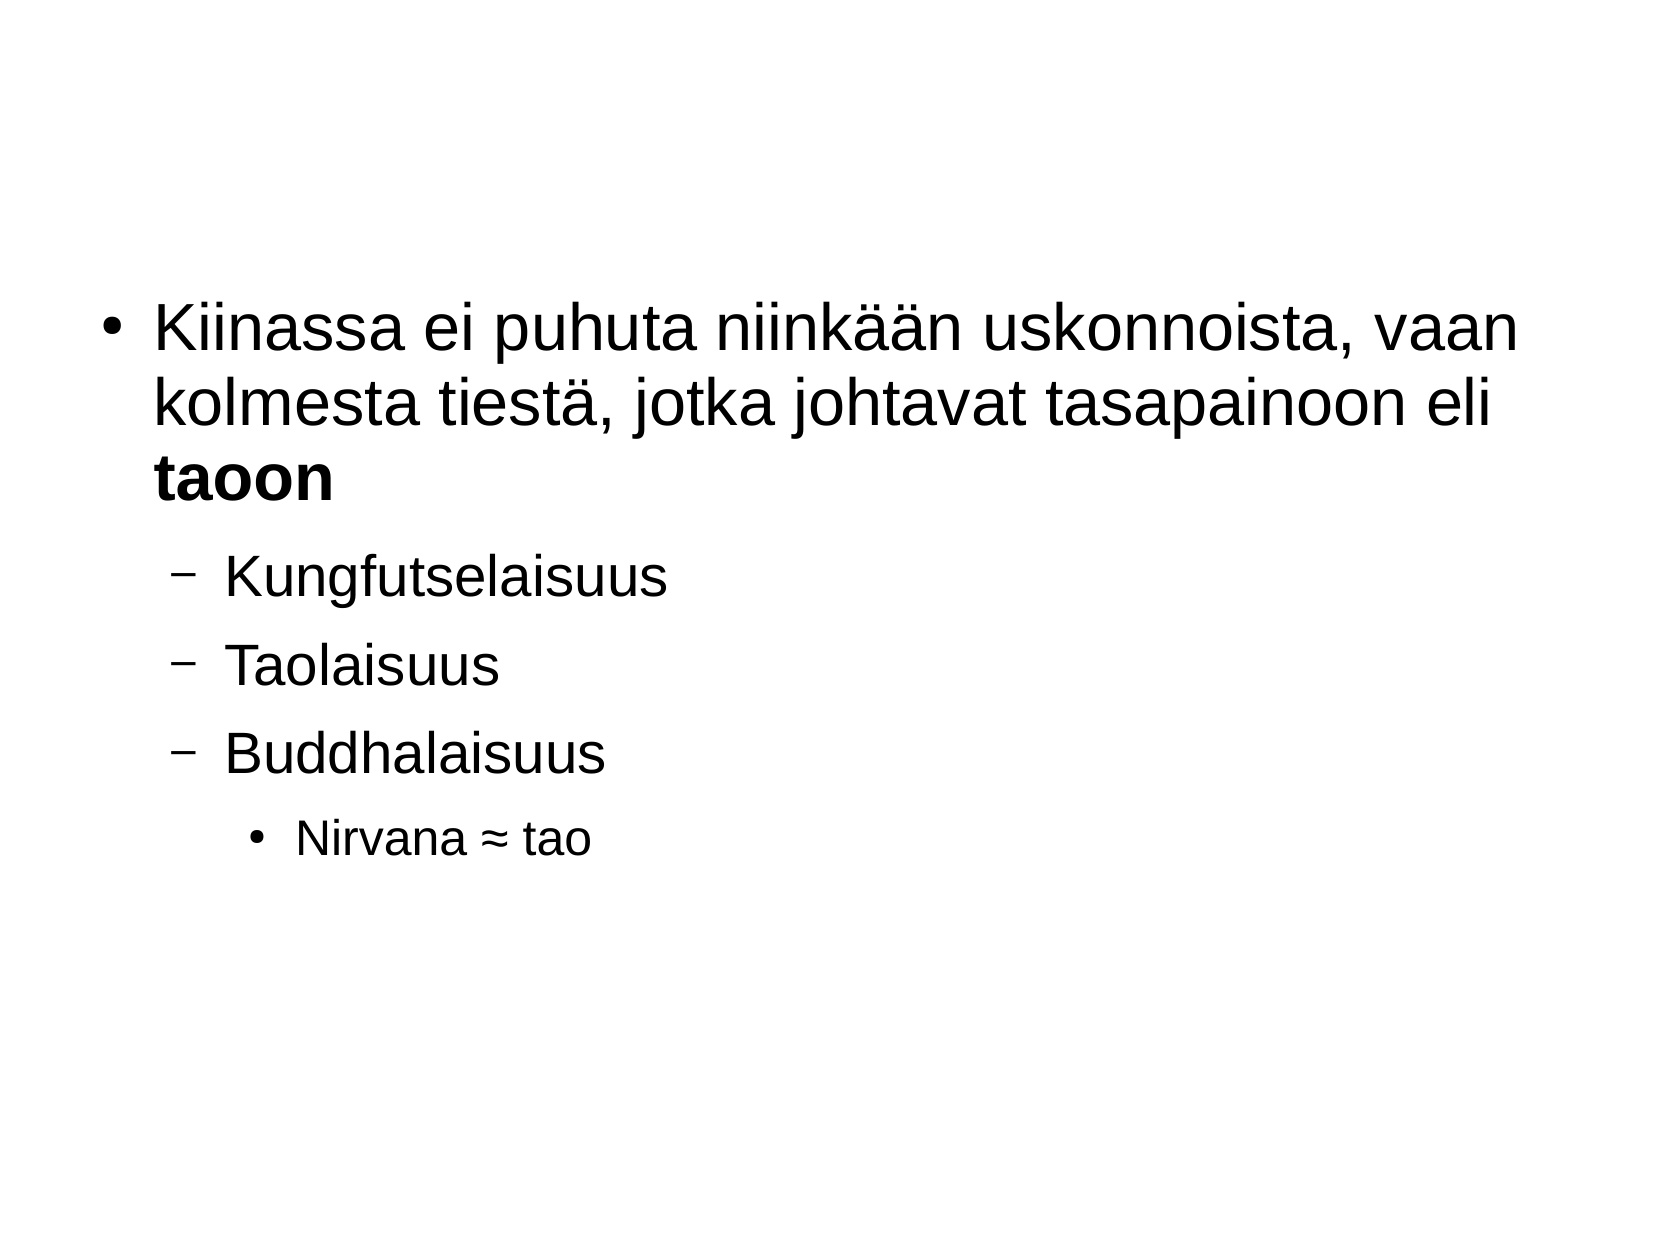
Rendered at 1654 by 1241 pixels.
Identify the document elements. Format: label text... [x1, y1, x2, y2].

list Kiinassa ei puhuta niinkään uskonnoista, vaan kolmesta tiestä, jotka johtavat tasapainoon eli taoon Kungfutselaisuus Taolaisuus Buddhalaisuus Nirvana ≈ tao [82, 290, 1571, 1010]
